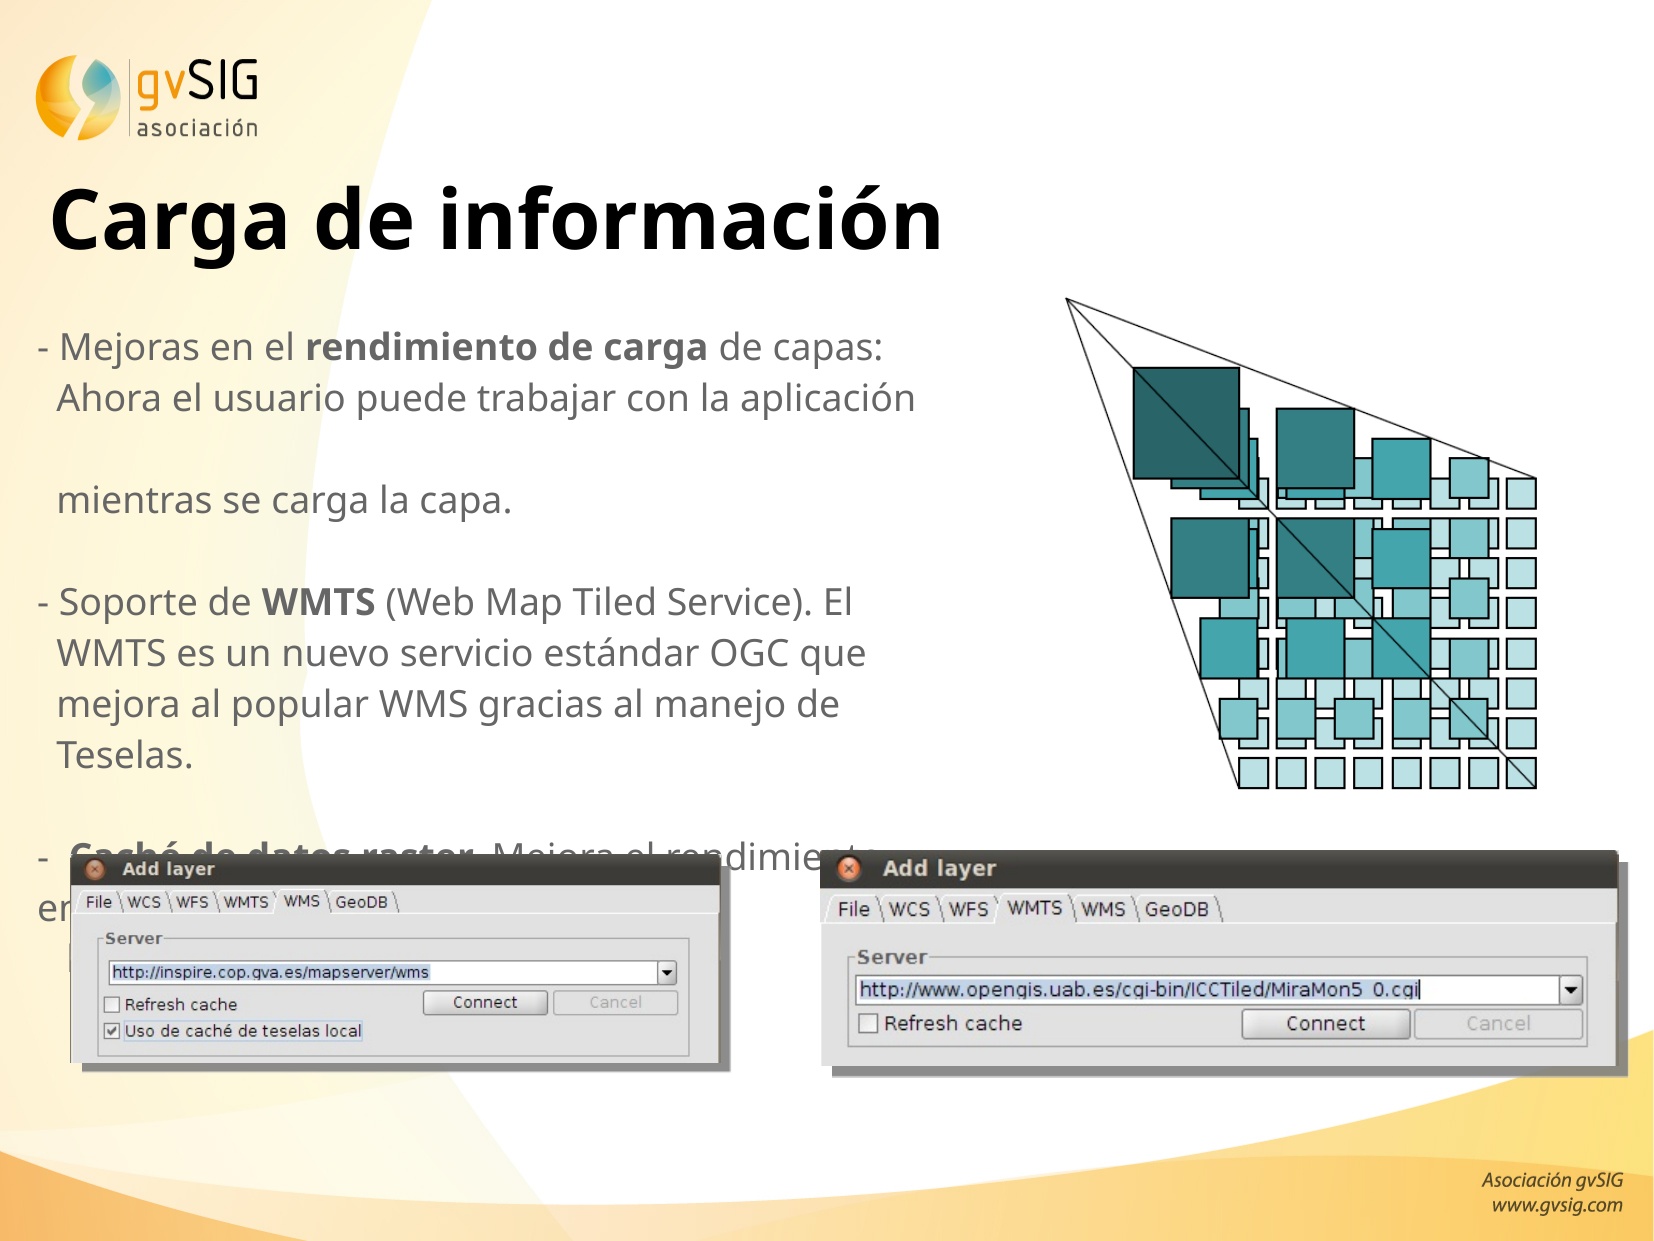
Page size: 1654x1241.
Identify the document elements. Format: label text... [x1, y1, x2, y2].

picture [0, 0, 1654, 1241]
text_box - Mejoras en el rendimiento de carga de capas: Ahora el usuario puede trabajar con la aplicación mientras se carga la capa. - Soporte de WMTS (Web Map Tiled Service). El WMTS es un nuevo servicio estándar OGC que mejora al popular WMS gracias al manejo de Teselas. - Caché de datos raster. Mejora el rendimiento en la visualización de datos raster. [22, 312, 934, 951]
title Carga de información [48, 170, 1536, 264]
